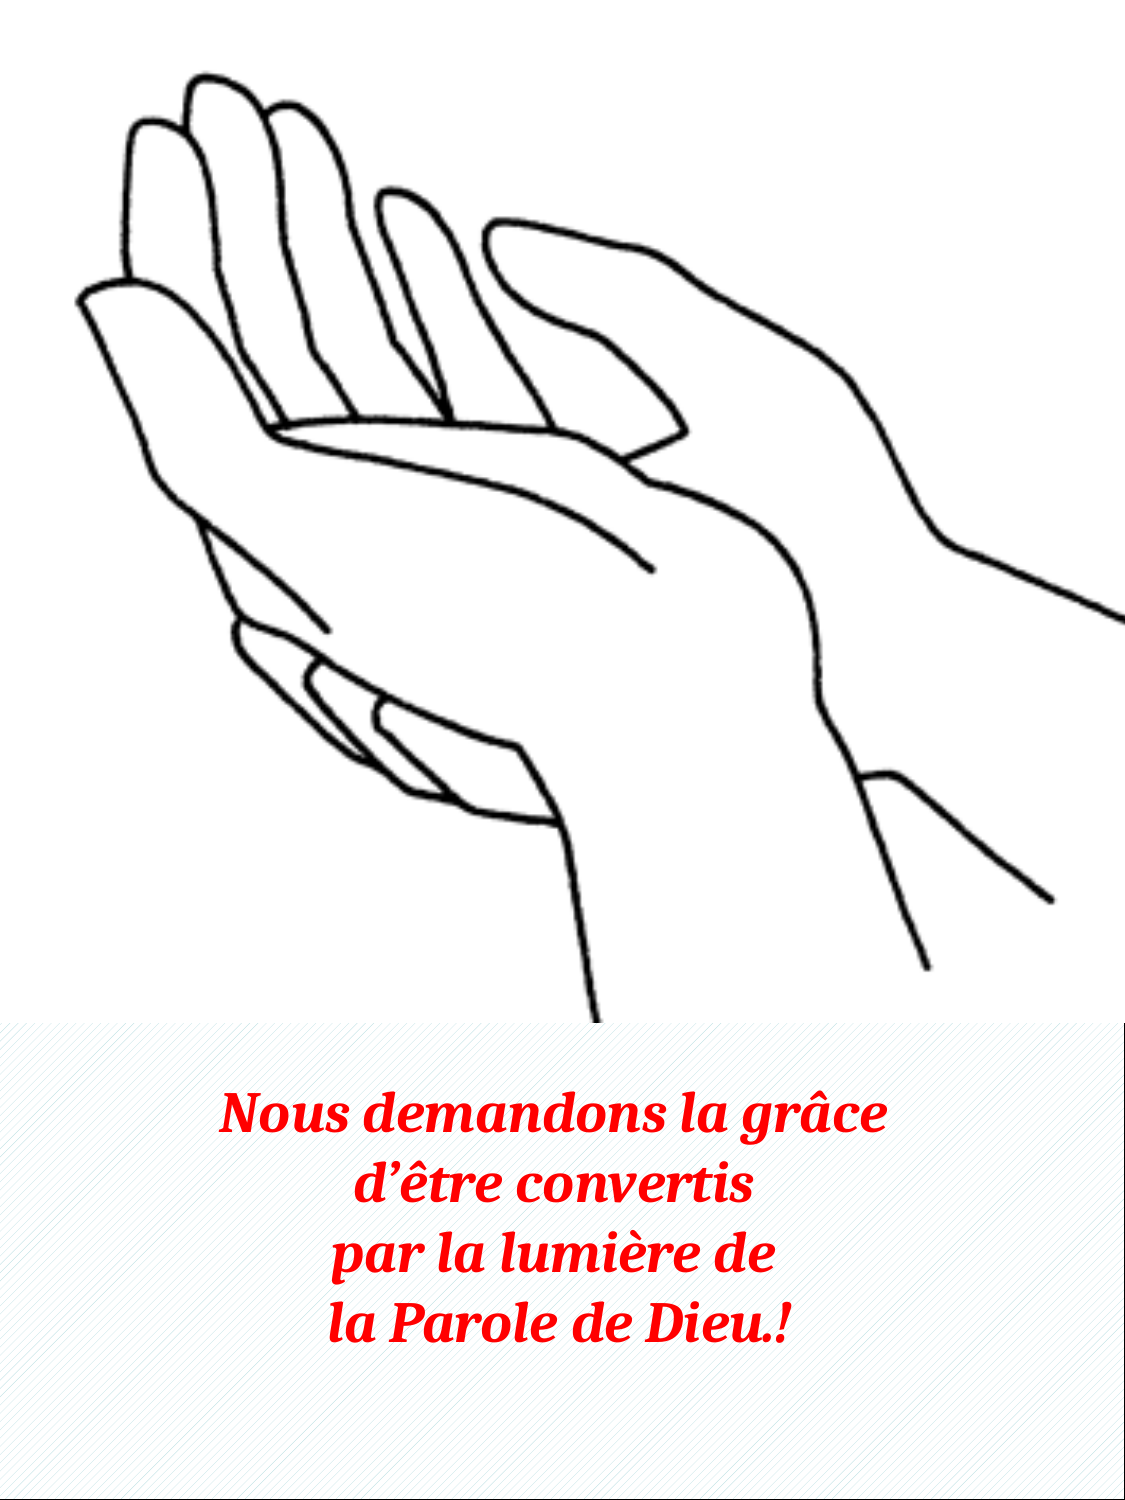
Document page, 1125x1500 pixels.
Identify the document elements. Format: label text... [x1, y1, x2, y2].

text_box Nous demandons la grâce d’être convertis par la lumière de la Parole de Dieu.! [0, 1023, 1125, 1500]
picture [0, 0, 1125, 1023]
